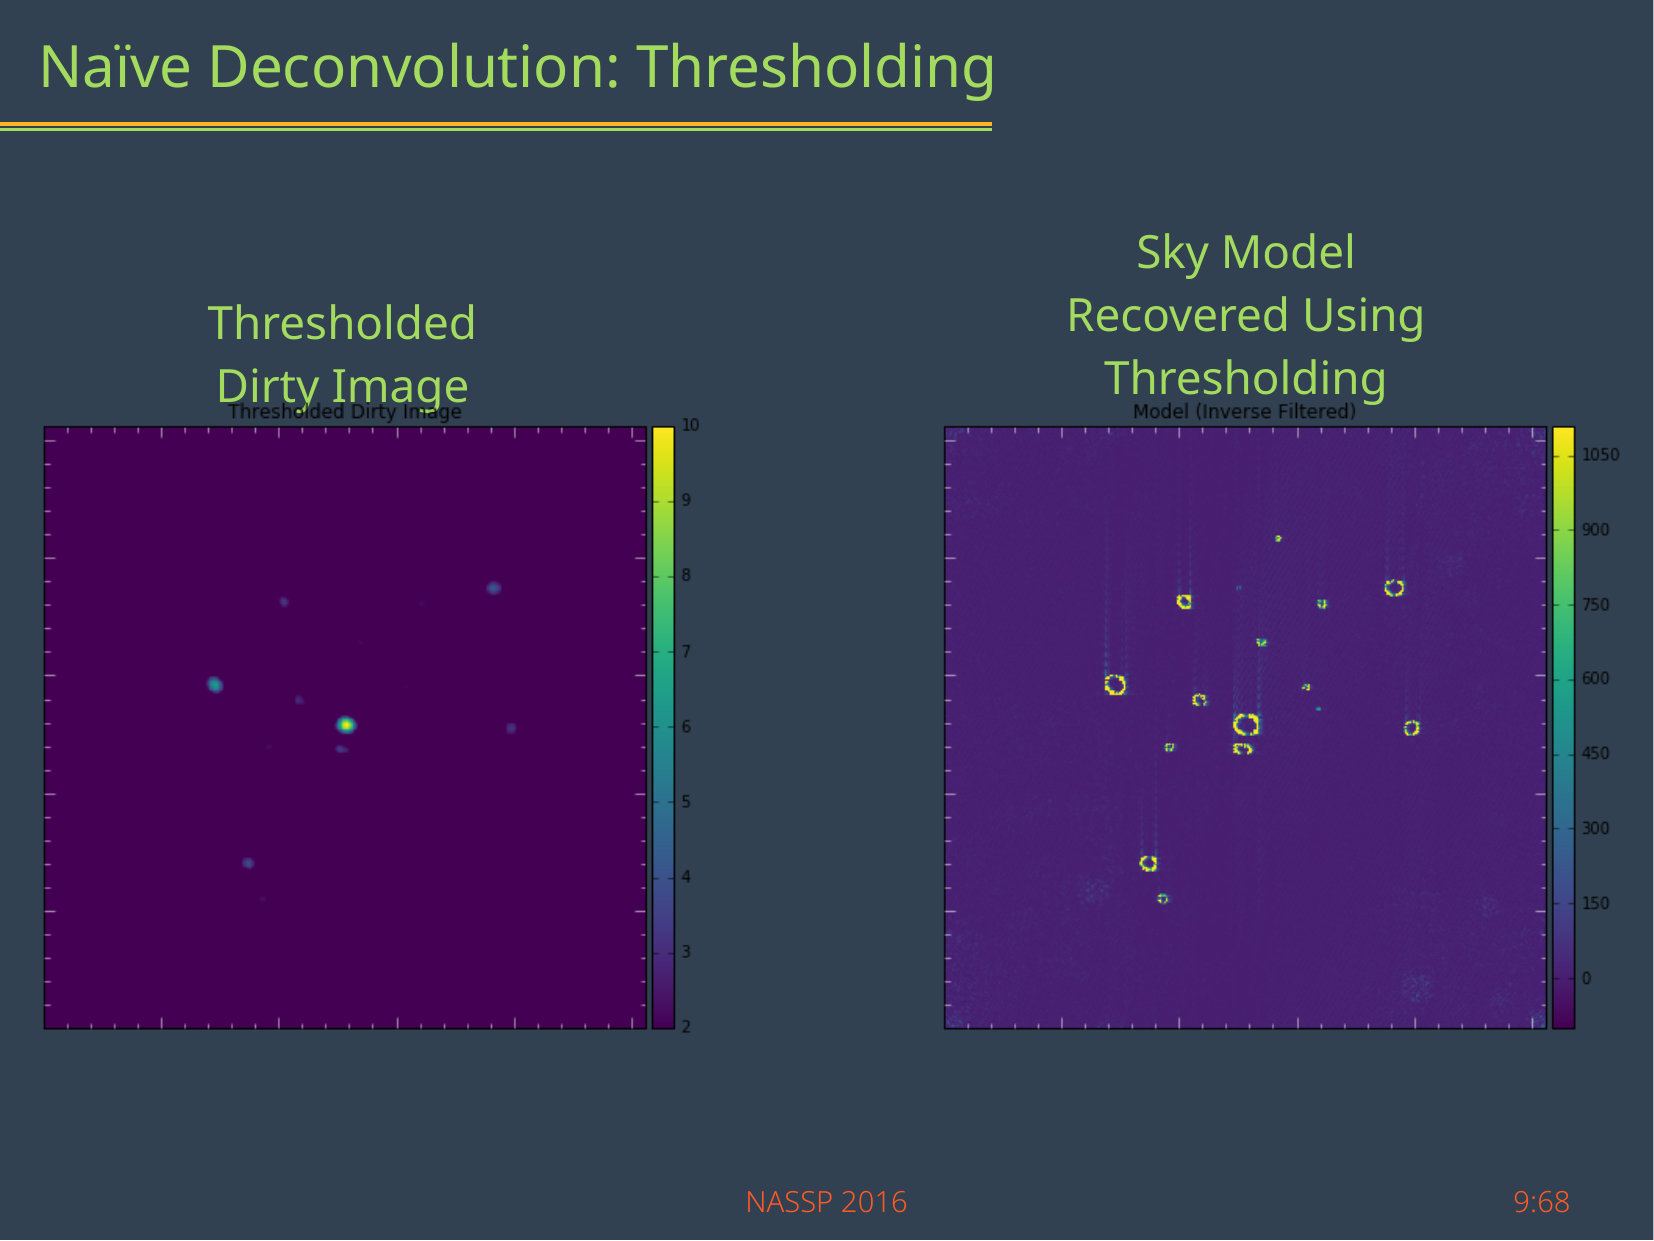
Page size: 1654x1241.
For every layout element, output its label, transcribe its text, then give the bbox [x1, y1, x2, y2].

text_box Sky Model Recovered Using Thresholding [1045, 212, 1447, 392]
picture [33, 392, 1632, 1047]
text_box Naïve Deconvolution: Thresholding [23, 17, 1063, 103]
text_box Thresholded Dirty Image [141, 283, 544, 392]
